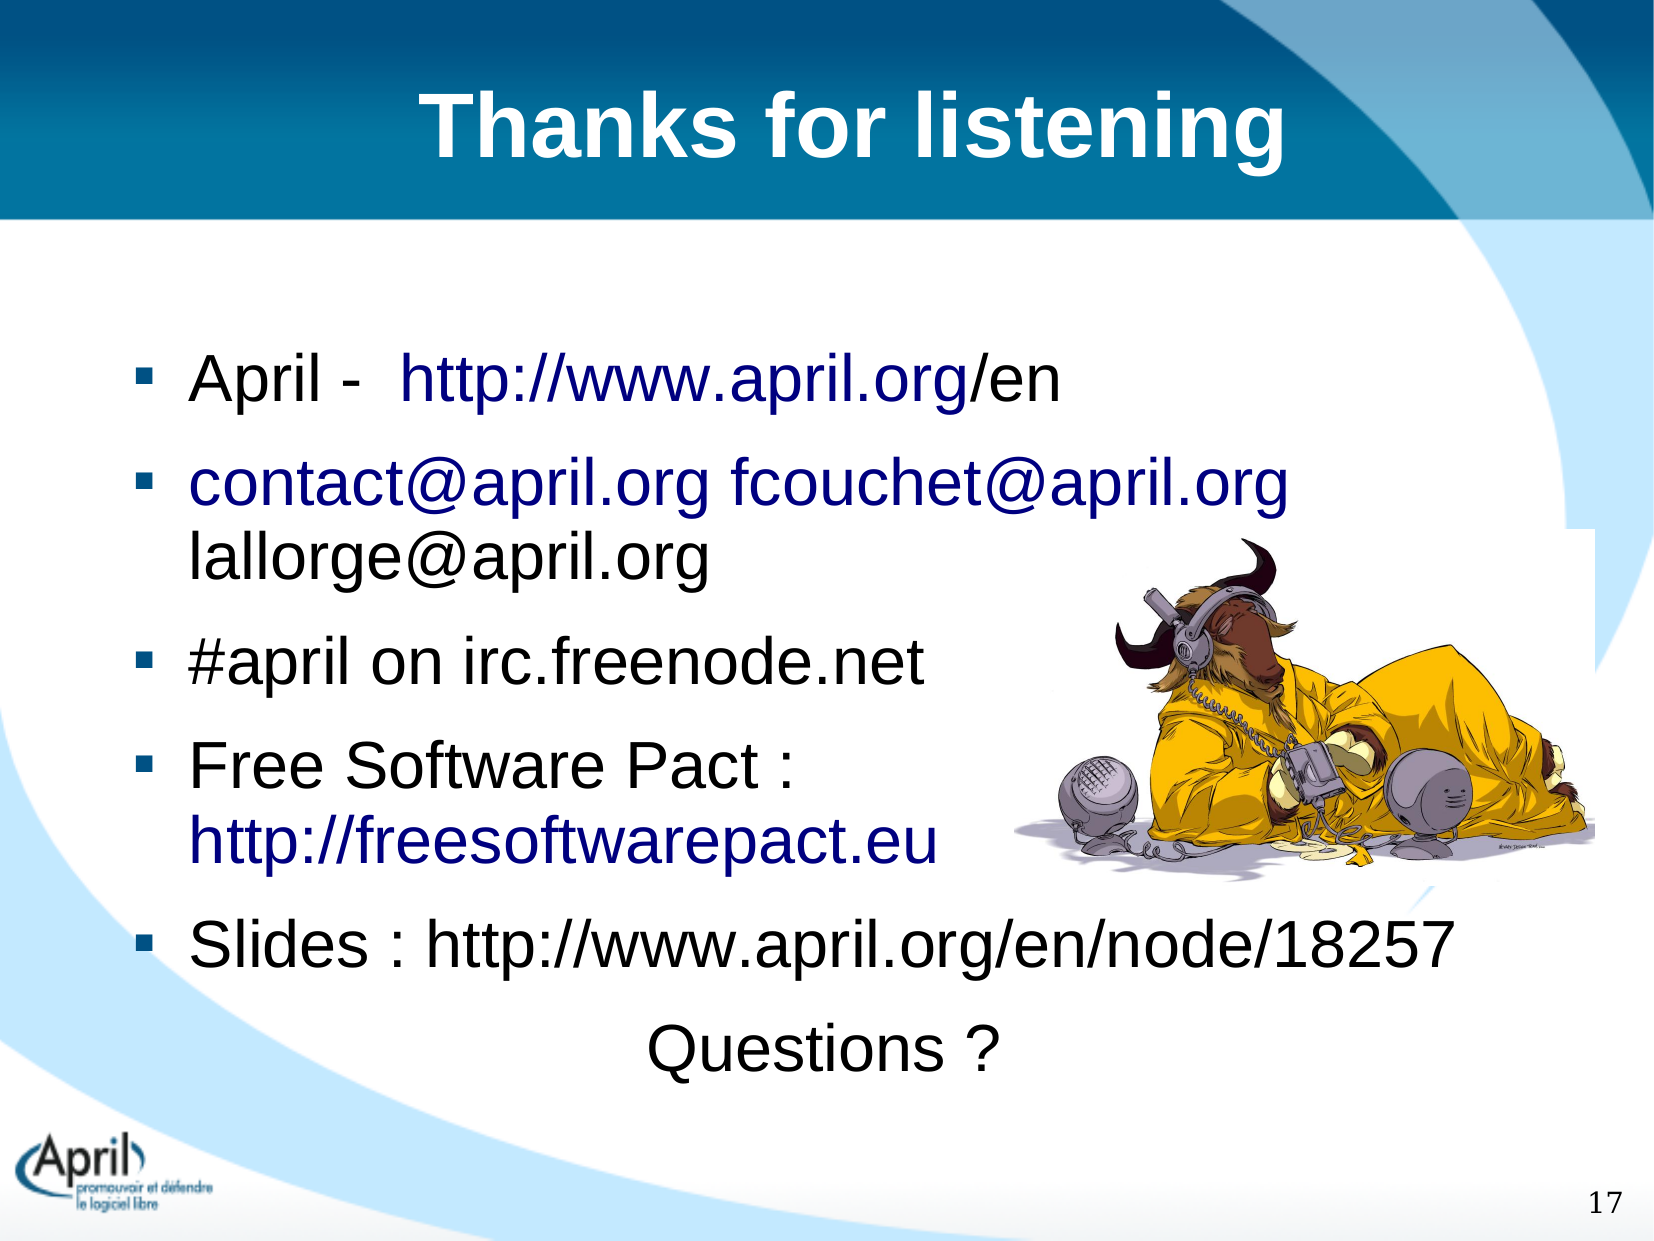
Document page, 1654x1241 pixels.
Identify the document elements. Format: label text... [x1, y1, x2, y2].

list April - http://www.april.org/en contact@april.org fcouchet@april.org lallorge@april.org #april on irc.freenode.net Free Software Pact : http://freesoftwarepact.eu Slides : http://www.april.org/en/node/18257 Questions ? [118, 236, 1531, 1191]
picture [0, 0, 1654, 1241]
title Thanks for listening [118, 22, 1531, 230]
